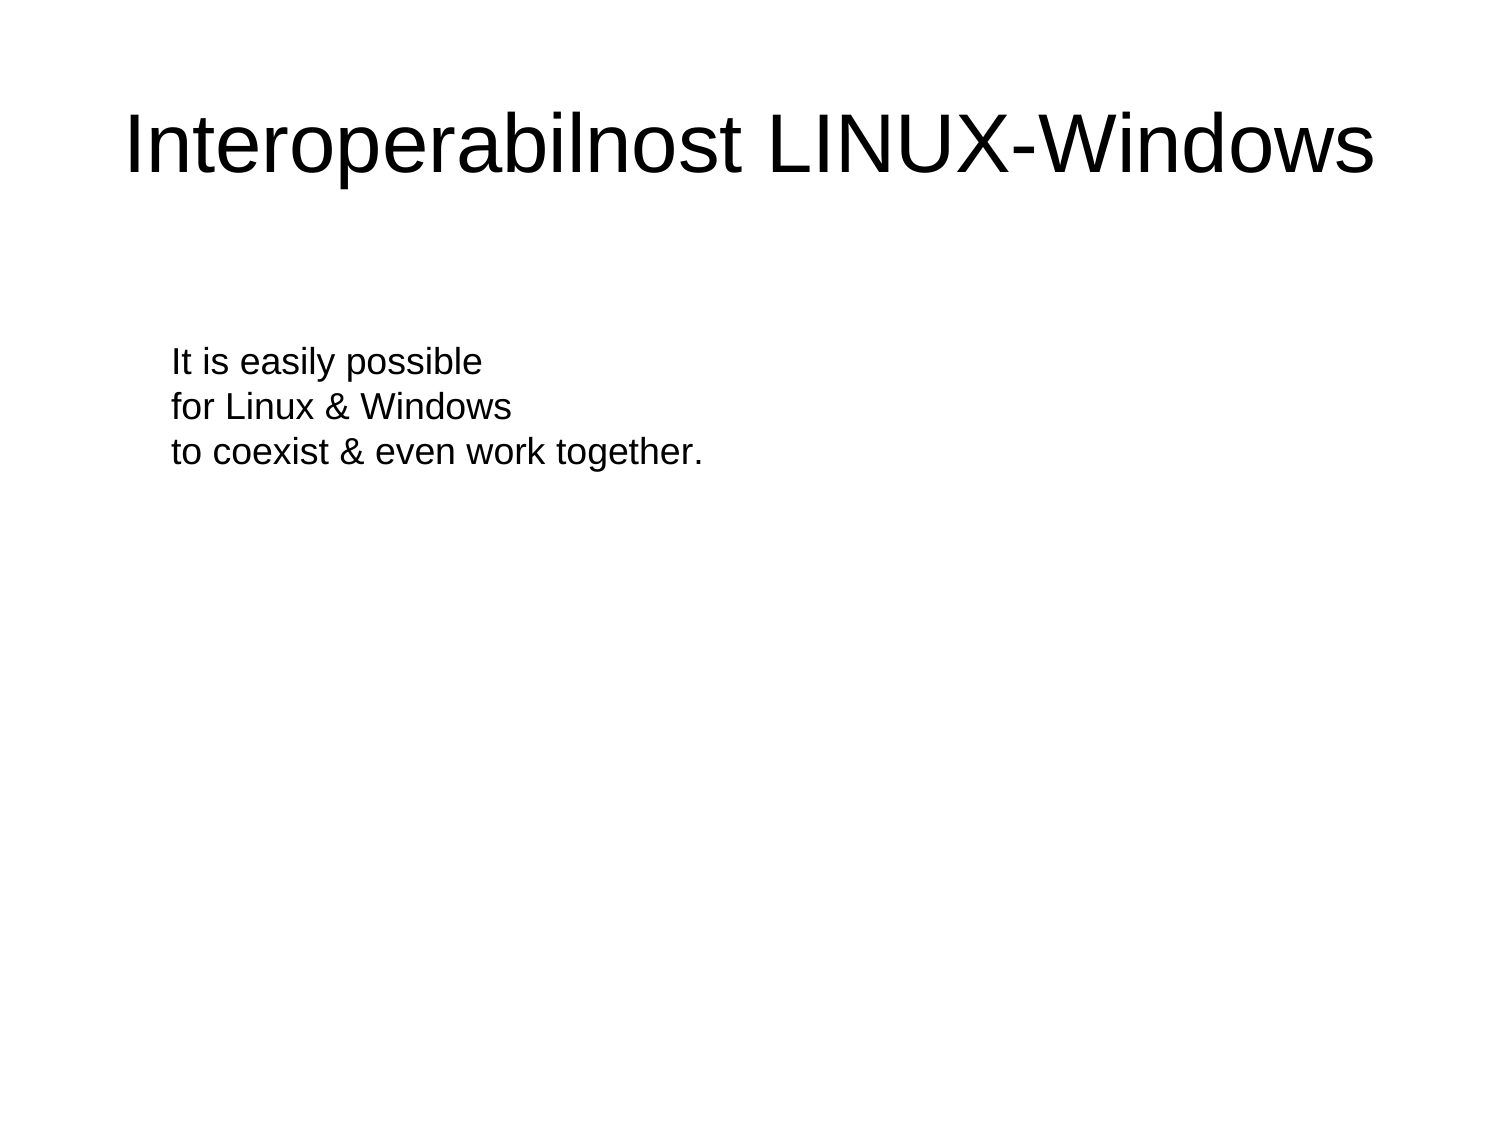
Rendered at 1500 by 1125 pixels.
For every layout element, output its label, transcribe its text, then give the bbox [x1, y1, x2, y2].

title Interoperabilnost LINUX-Windows [75, 45, 1426, 233]
text_box It is easily possible for Linux & Windows to coexist & even work together. [156, 329, 720, 480]
